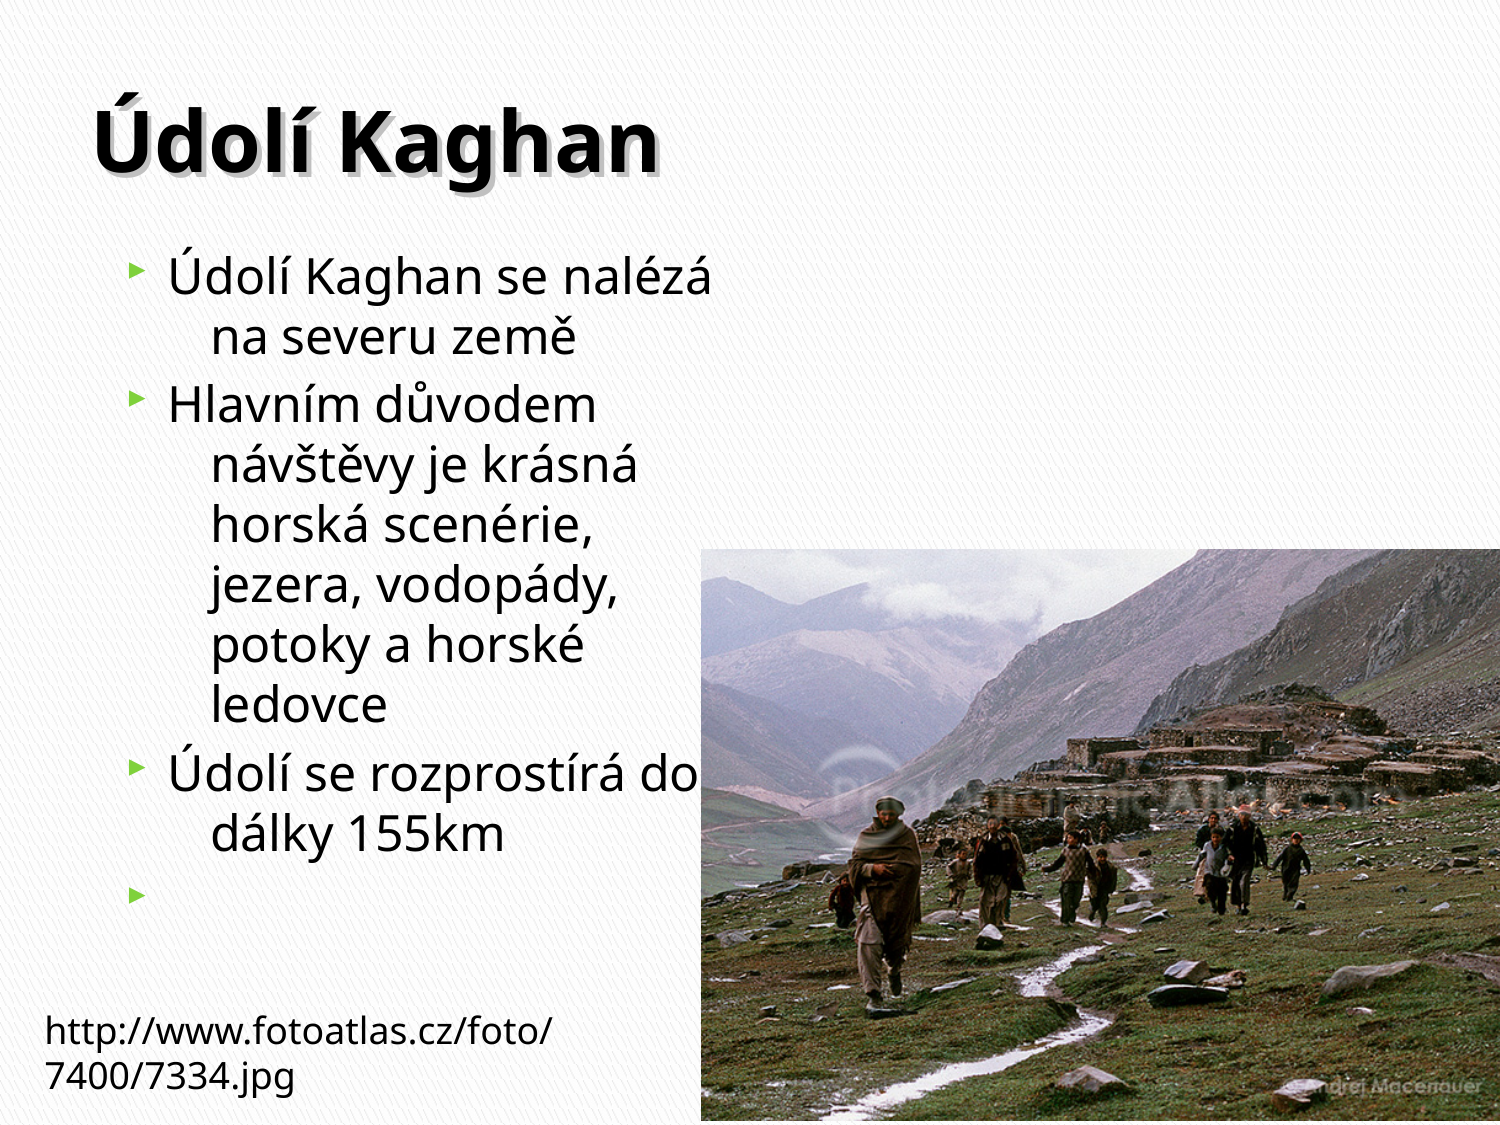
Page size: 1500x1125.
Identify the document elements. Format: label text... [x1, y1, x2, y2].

title Údolí Kaghan [75, 44, 1426, 233]
list Údolí Kaghan se nalézá na severu země Hlavním důvodem návštěvy je krásná horská scenérie, jezera, vodopády, potoky a horské ledovce Údolí se rozprostírá do dálky 155km [75, 236, 738, 884]
text_box http://www.fotoatlas.cz/foto/7400/7334.jpg [29, 1000, 780, 1105]
picture [701, 549, 1500, 1121]
